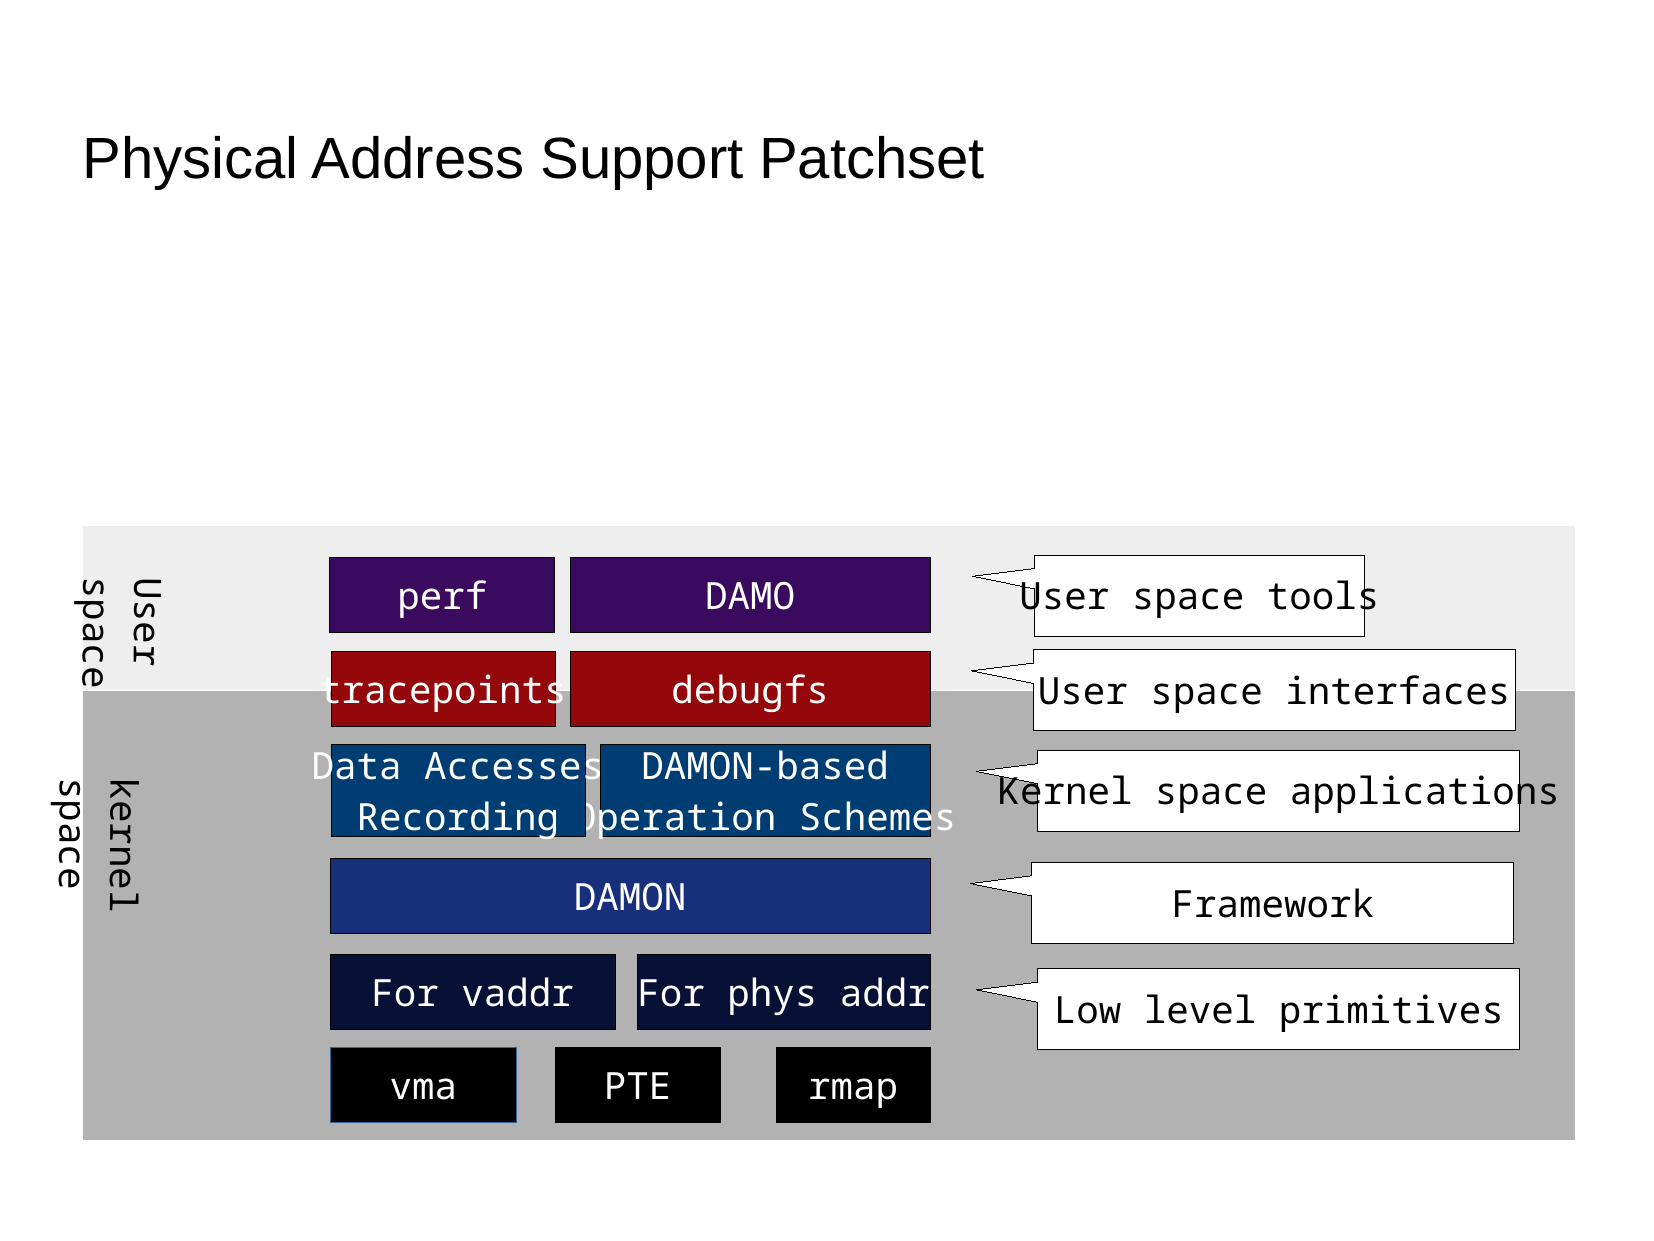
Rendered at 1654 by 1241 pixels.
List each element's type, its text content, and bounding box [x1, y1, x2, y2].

text_box PTE [555, 1047, 721, 1123]
text_box debugfs [570, 651, 931, 727]
text_box DAMO [570, 557, 931, 633]
text_box For phys addr [637, 954, 931, 1030]
text_box [85, 627, 91, 637]
text_box User space [89, 562, 182, 830]
title Physical Address Support Patchset [82, 108, 1571, 210]
text_box Data Accesses Recording [331, 744, 586, 837]
text_box tracepoints [331, 651, 556, 727]
text_box Kernel space applications [976, 750, 1520, 832]
text_box DAMON [330, 858, 931, 934]
text_box DAMON-based Operation Schemes [600, 744, 931, 837]
text_box vma [330, 1047, 517, 1123]
text_box User space tools [972, 555, 1365, 637]
text_box [82, 650, 90, 674]
text_box perf [329, 557, 555, 633]
text_box rmap [776, 1047, 931, 1123]
text_box Low level primitives [976, 968, 1520, 1050]
text_box [82, 604, 91, 651]
text_box kernel space [100, 829, 158, 1032]
text_box [82, 525, 1576, 1141]
text_box [85, 605, 91, 615]
text_box For vaddr [330, 954, 616, 1030]
text_box Framework [970, 862, 1514, 944]
text_box User space interfaces [971, 649, 1516, 731]
